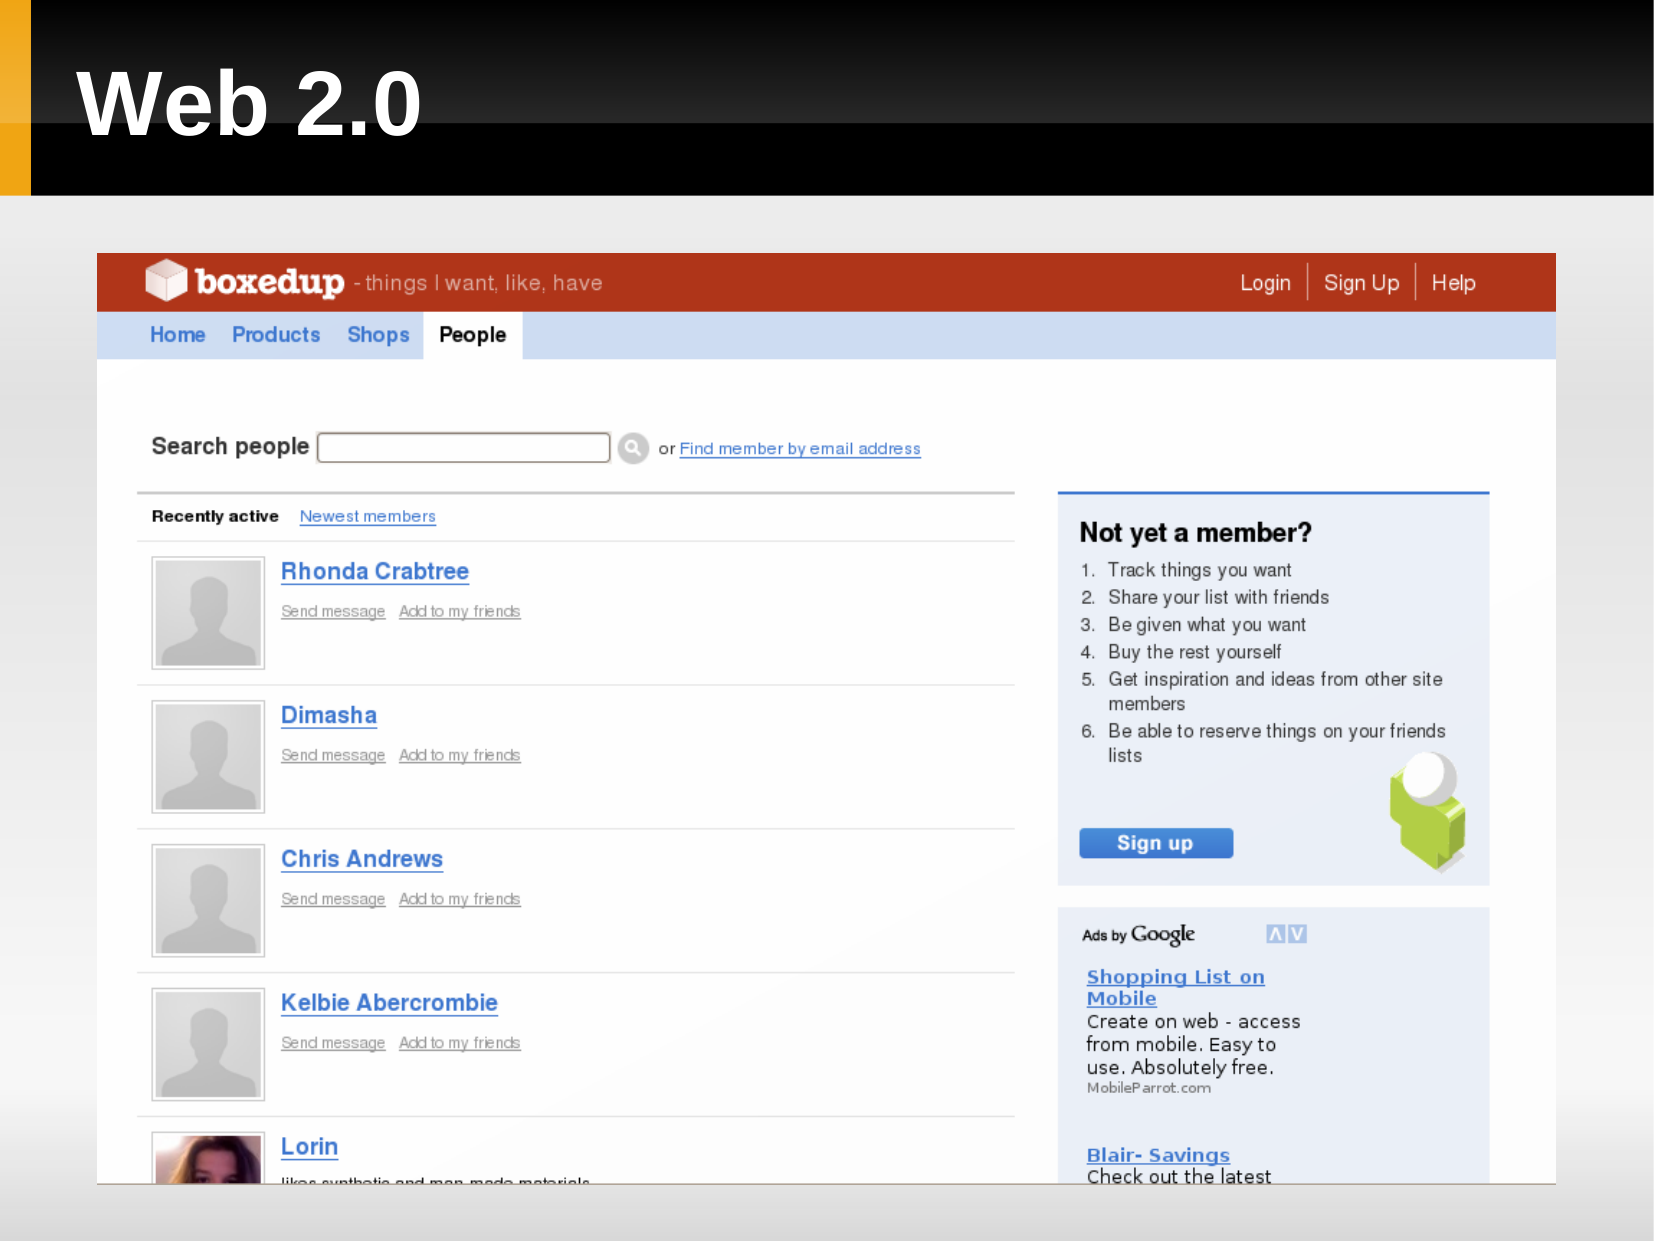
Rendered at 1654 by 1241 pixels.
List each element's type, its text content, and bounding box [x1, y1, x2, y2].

title Web 2.0 [76, 0, 1565, 208]
picture [0, 0, 1654, 1241]
